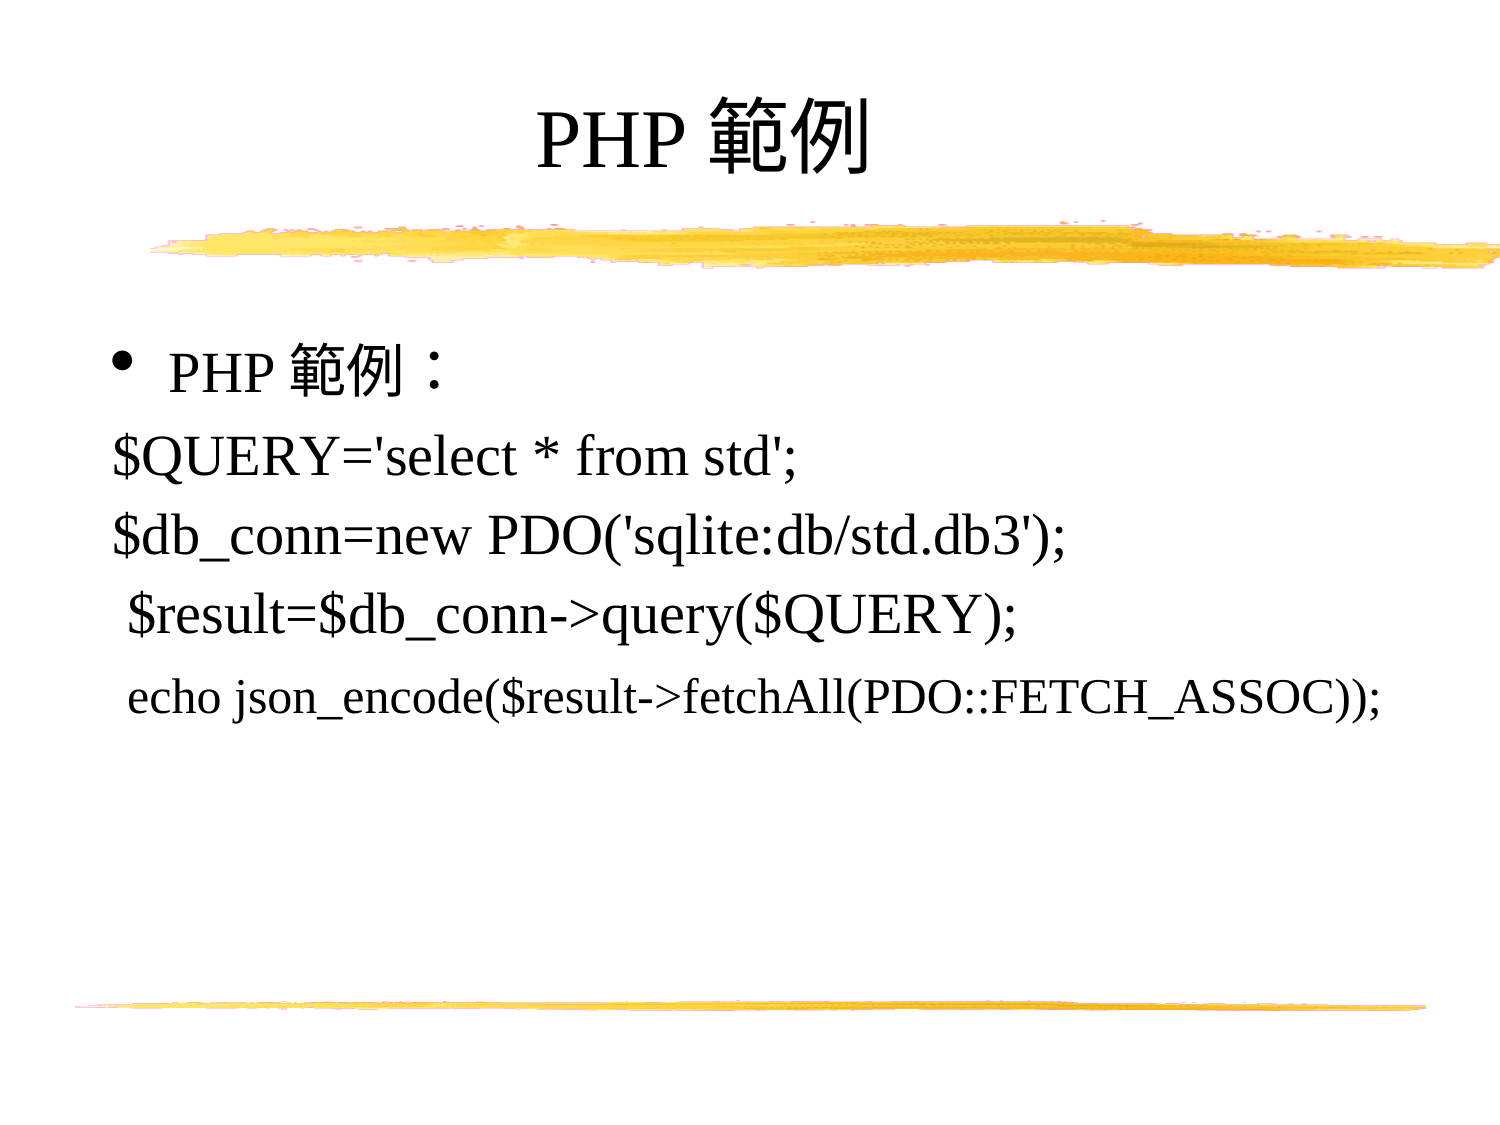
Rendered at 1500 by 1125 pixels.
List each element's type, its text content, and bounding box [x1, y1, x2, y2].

title PHP範例 [66, 37, 1342, 225]
picture [150, 215, 1500, 279]
picture [75, 999, 1426, 1013]
list PHP範例： $QUERY='select * from std'; $db_conn=new PDO('sqlite:db/std.db3'); $result=$db_conn->query($QUERY); echo json_encode($result->fetchAll(PDO::FETCH_ASSOC)); [112, 324, 1388, 978]
